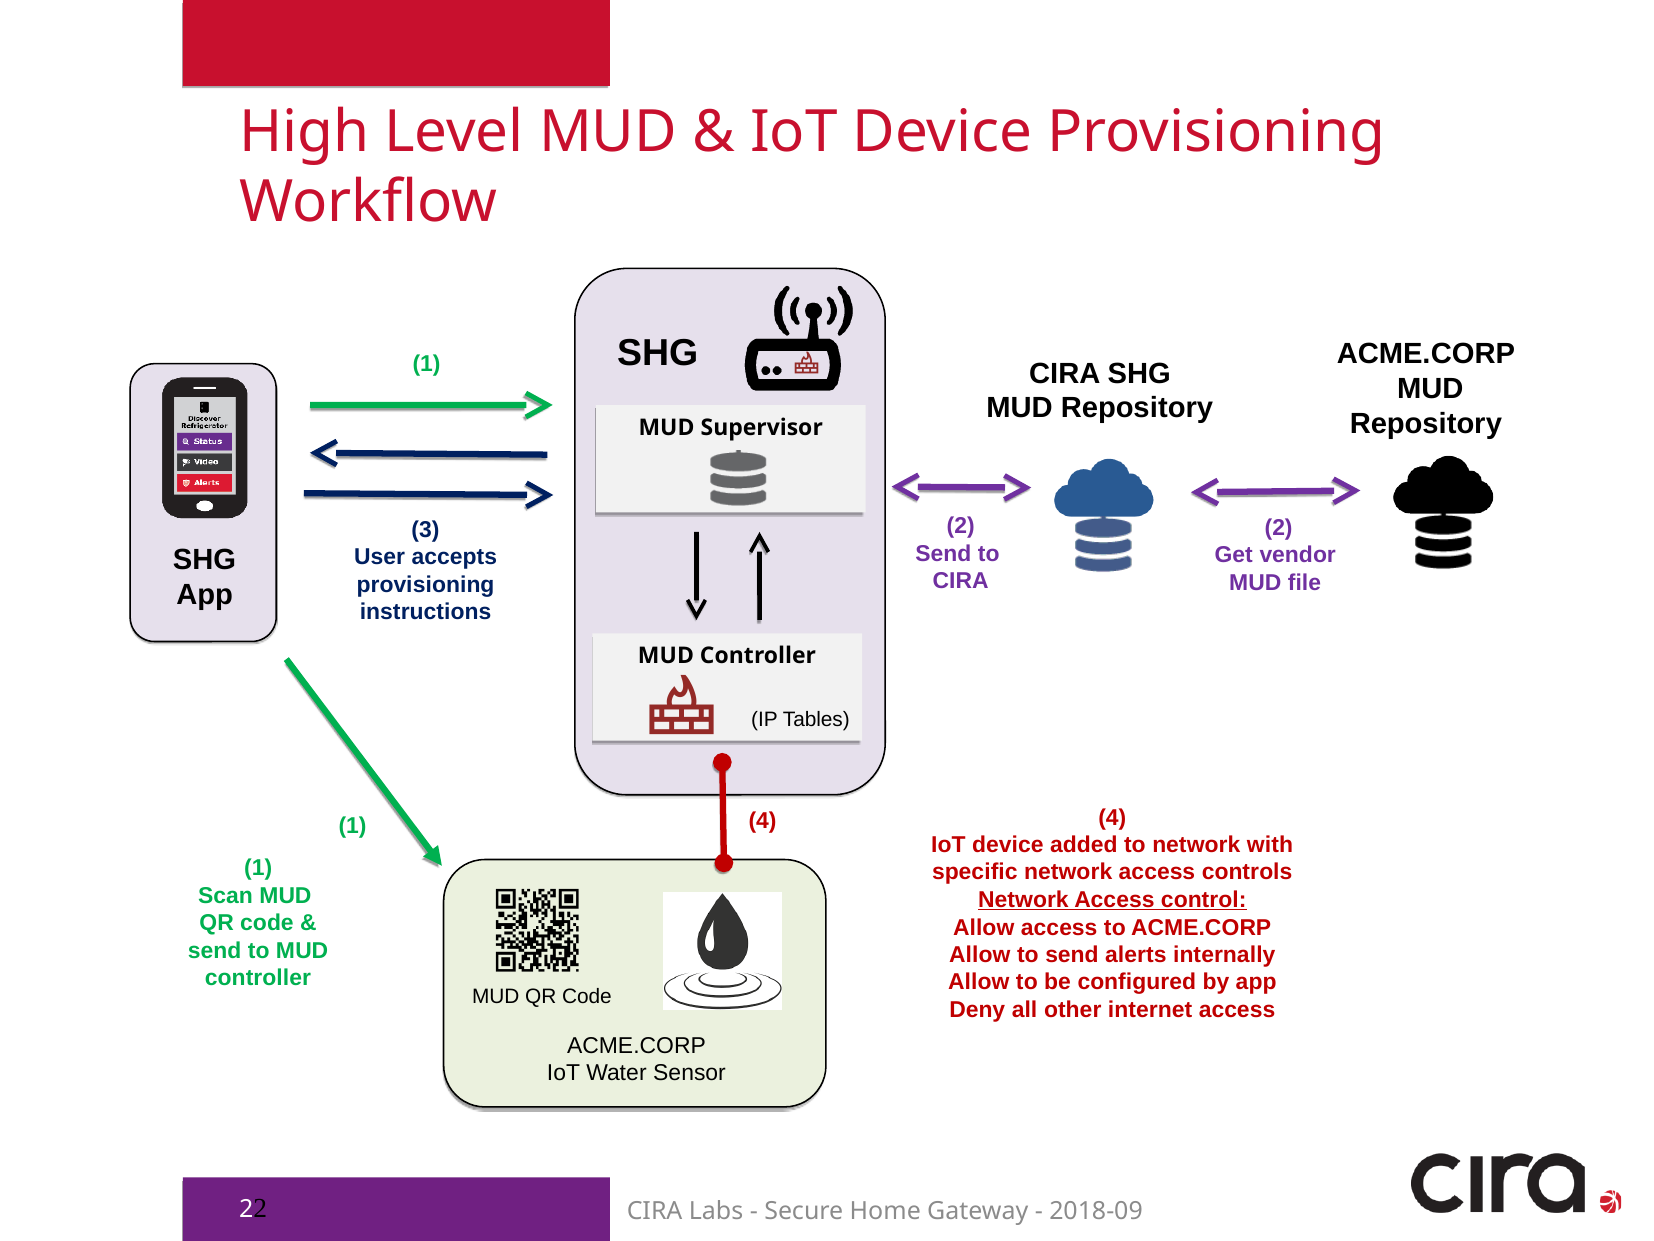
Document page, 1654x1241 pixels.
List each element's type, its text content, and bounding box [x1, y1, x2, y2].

text_box (4) IoT device added to network with specific network access controls Network Access control: Allow access to ACME.CORP Allow to send alerts internally Allow to be configured by app Deny all other internet access [888, 794, 1337, 1057]
text_box (4) [733, 798, 792, 841]
picture [1047, 432, 1160, 582]
picture [1411, 1153, 1622, 1213]
picture [1386, 447, 1500, 579]
text_box MUD Controller [592, 633, 863, 741]
text_box [574, 293, 886, 795]
text_box (1) Scan MUD QR code & send to MUD controller [173, 845, 344, 998]
text_box [443, 859, 826, 1107]
picture [663, 892, 782, 1010]
text_box [130, 363, 277, 642]
text_box CIRA SHG MUD Repository [971, 346, 1229, 432]
text_box (IP Tables) [736, 698, 865, 739]
text_box ACME.CORP IoT Water Sensor [532, 1022, 741, 1093]
text_box SHG [602, 320, 714, 380]
text_box MUD QR Code [457, 975, 627, 1015]
picture [642, 665, 721, 744]
text_box MUD Supervisor [595, 405, 866, 513]
text_box (2) Get vendor MUD file [1199, 505, 1358, 603]
footer CIRA Labs - Secure Home Gateway - 2018-09 [611, 1175, 1446, 1241]
picture [484, 877, 590, 975]
text_box (3) User accepts provisioning instructions [339, 506, 512, 632]
picture [698, 450, 773, 516]
text_box (1) [323, 803, 382, 846]
text_box (1) [397, 340, 456, 384]
text_box ACME.CORP MUD Repository [1322, 327, 1530, 447]
picture [158, 373, 251, 522]
title High Level MUD & IoT Device Provisioning Workflow [224, 86, 1568, 293]
text_box (2) Send to CIRA [900, 503, 1021, 601]
slide_number <number><number> [224, 1173, 610, 1240]
picture [738, 277, 859, 399]
text_box SHG App [158, 532, 252, 618]
